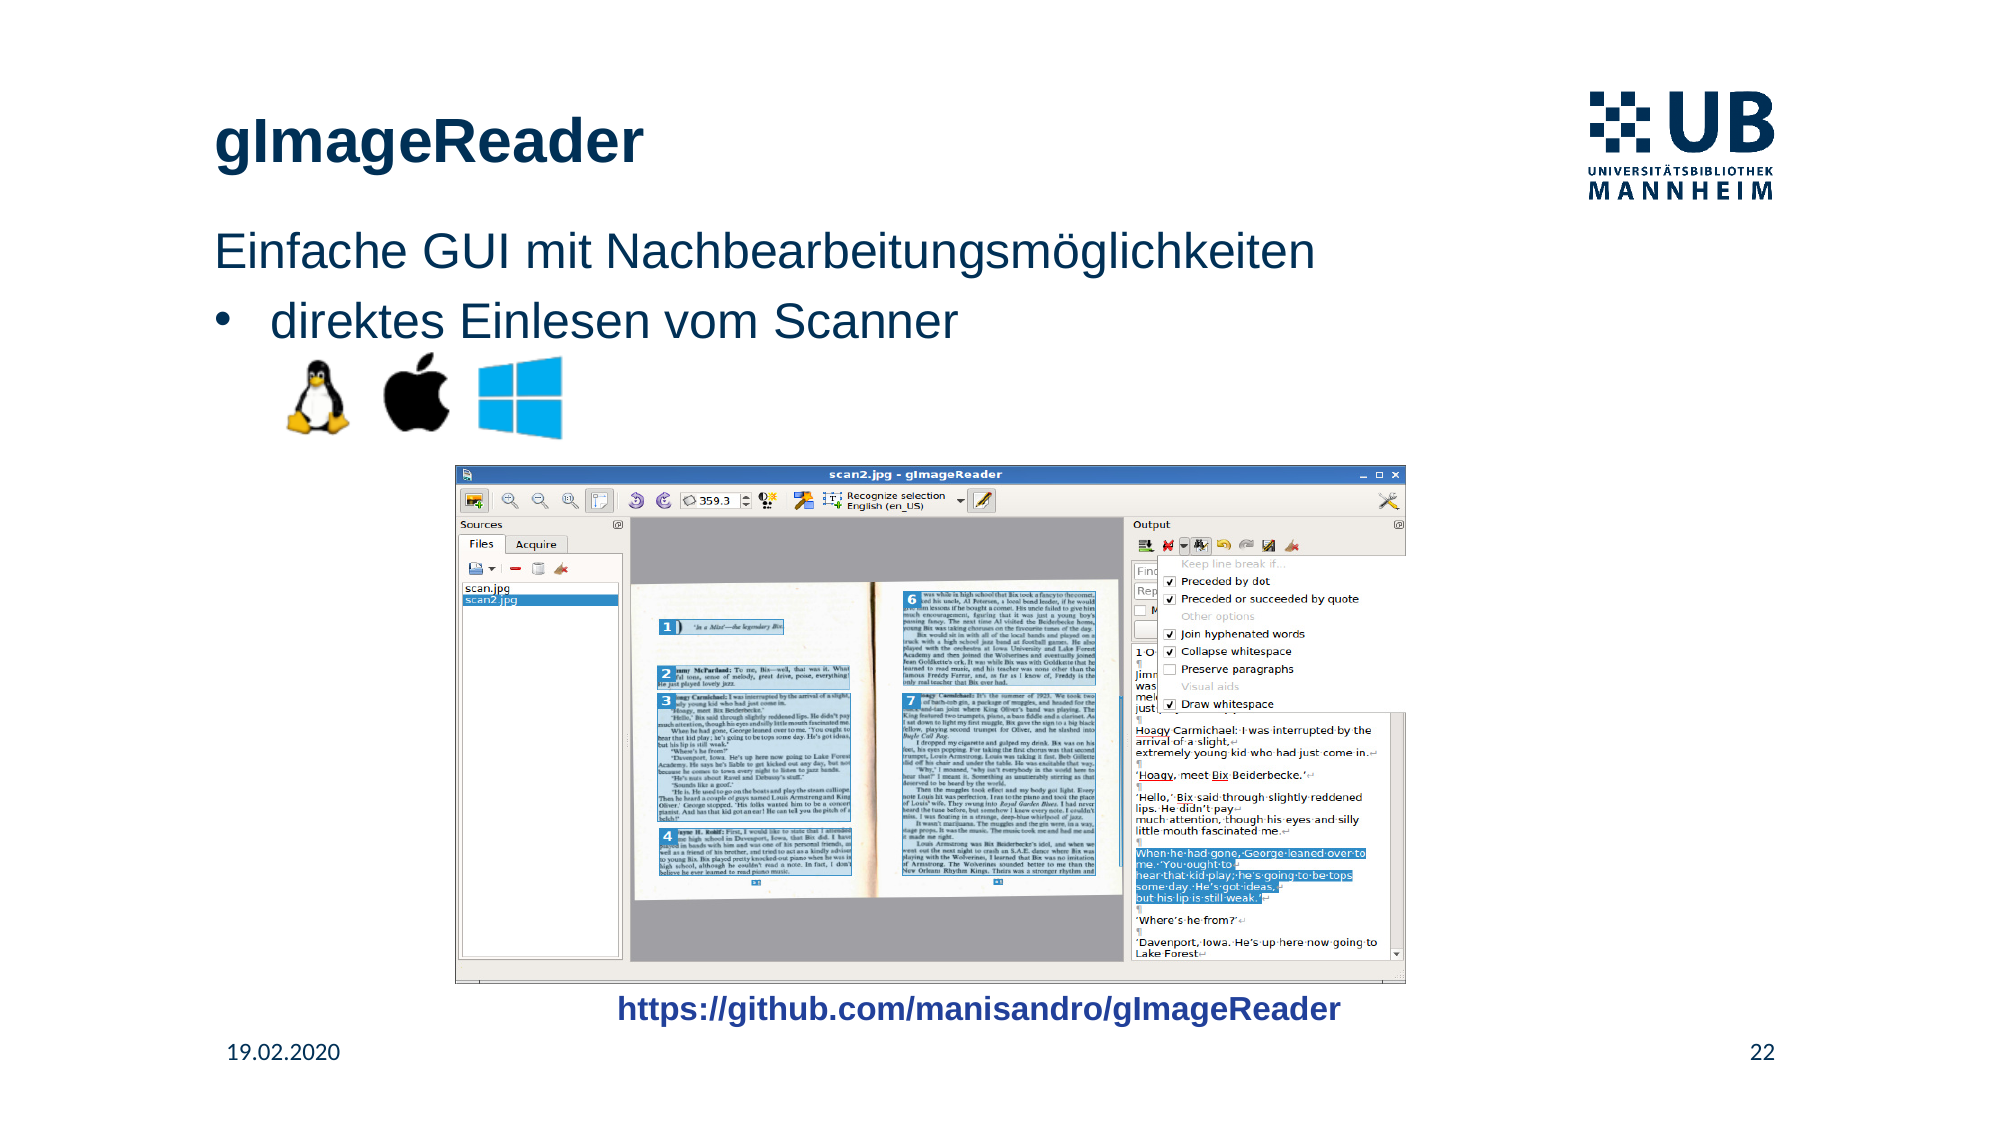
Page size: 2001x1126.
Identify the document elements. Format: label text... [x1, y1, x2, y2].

picture [1582, 85, 1779, 204]
picture [455, 465, 1406, 984]
list Einfache GUI mit Nachbearbeitungsmöglichkeiten direktes Einlesen vom Scanner [214, 218, 1762, 934]
picture [277, 354, 367, 447]
text_box https://github.com/manisandro/gImageReader [602, 984, 1406, 1072]
title gImageReader [214, 100, 1603, 218]
slide_number 19.02.2020 [226, 1035, 602, 1066]
slide_number <Foliennummer> [1544, 1035, 1776, 1066]
picture [379, 351, 585, 449]
